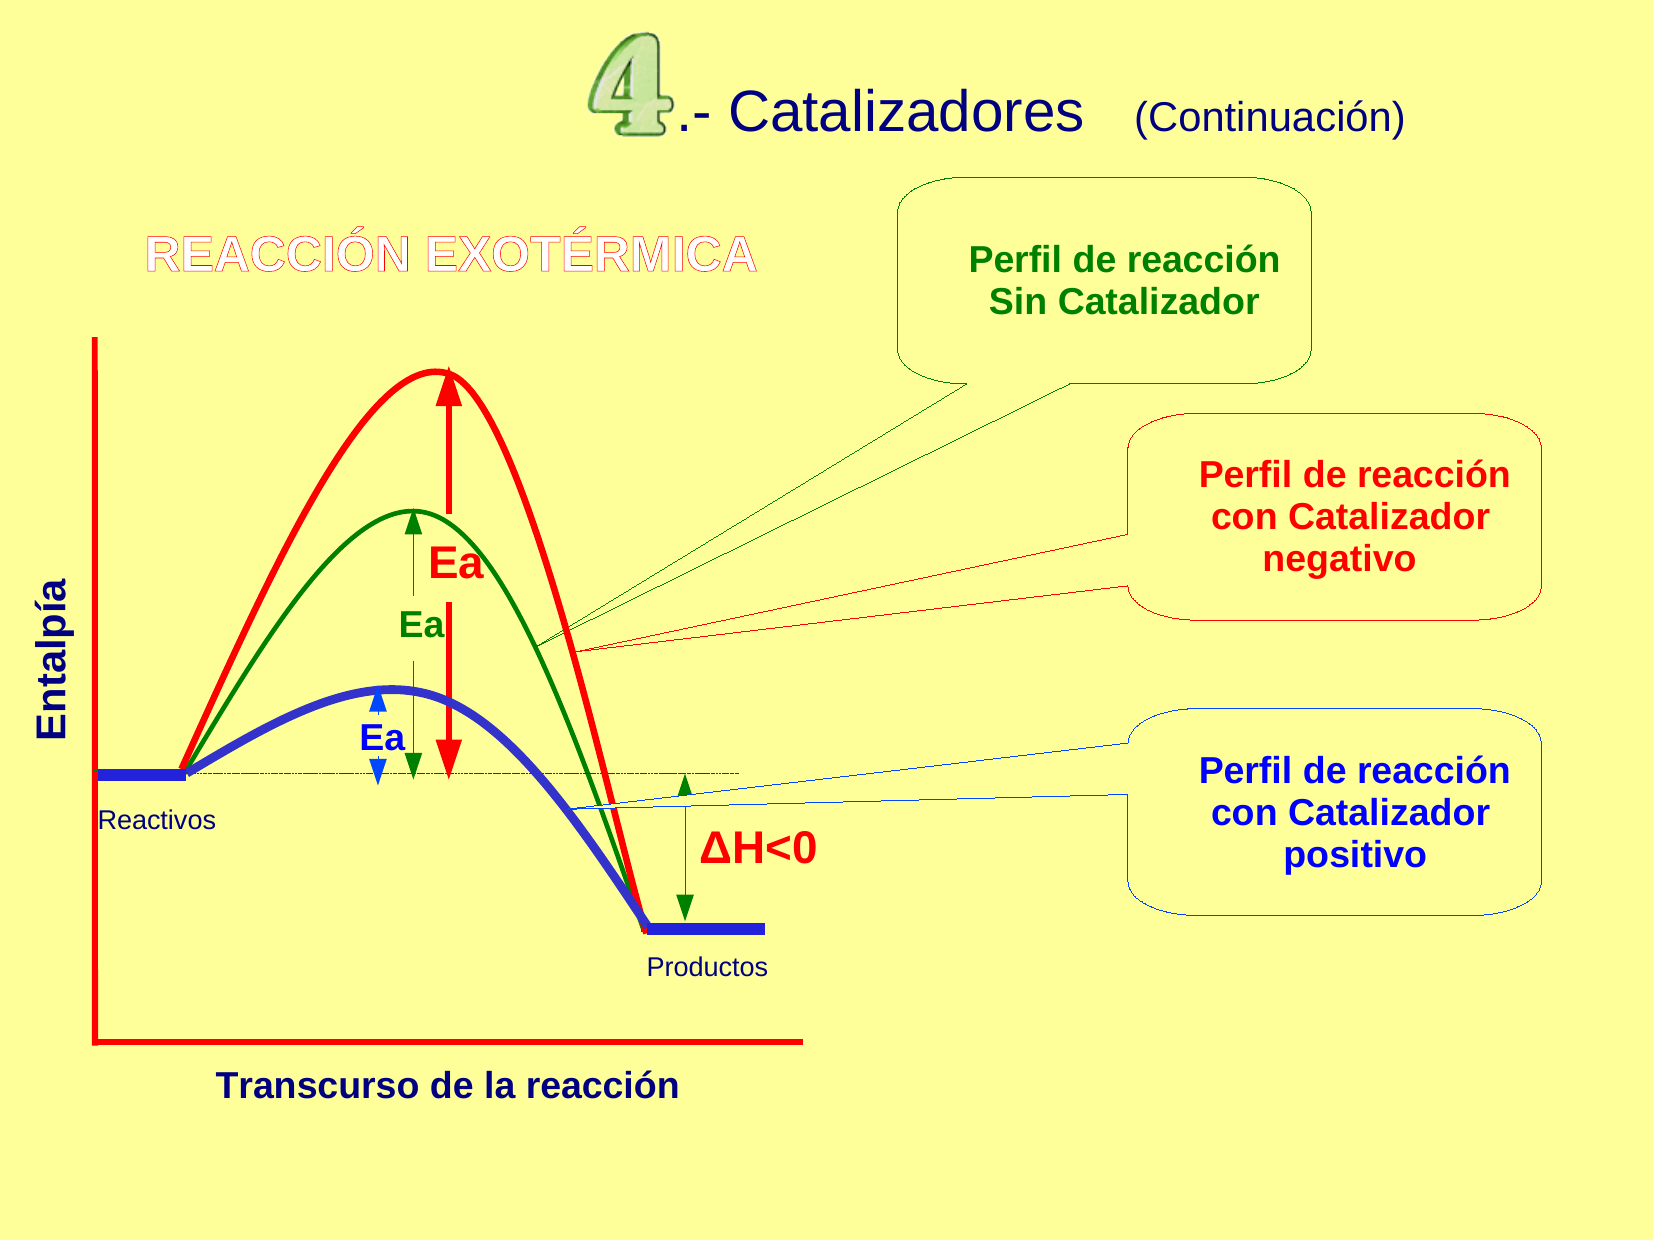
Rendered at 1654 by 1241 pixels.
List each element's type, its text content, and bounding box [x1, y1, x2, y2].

text_box Perfil de reacción Sin Catalizador [653, 177, 1312, 589]
text_box Ea [344, 709, 443, 768]
text_box Ea [413, 529, 532, 597]
text_box Perfil de reacción con Catalizador negativo [576, 413, 1542, 652]
text_box .- Catalizadores (Continuación) [661, 70, 1506, 151]
text_box Transcurso de la reacción [200, 1057, 751, 1116]
picture [564, 16, 686, 142]
text_box Perfil de reacción con Catalizador positivo [565, 708, 1542, 916]
text_box Reactivos [82, 797, 178, 843]
text_box REACCIÓN EXOTÉRMICA [129, 218, 839, 291]
picture [686, 803, 809, 814]
text_box ΔH<0 [685, 814, 892, 883]
text_box Productos [631, 944, 810, 990]
picture [91, 334, 809, 1051]
text_box Entalpía [20, 519, 83, 756]
